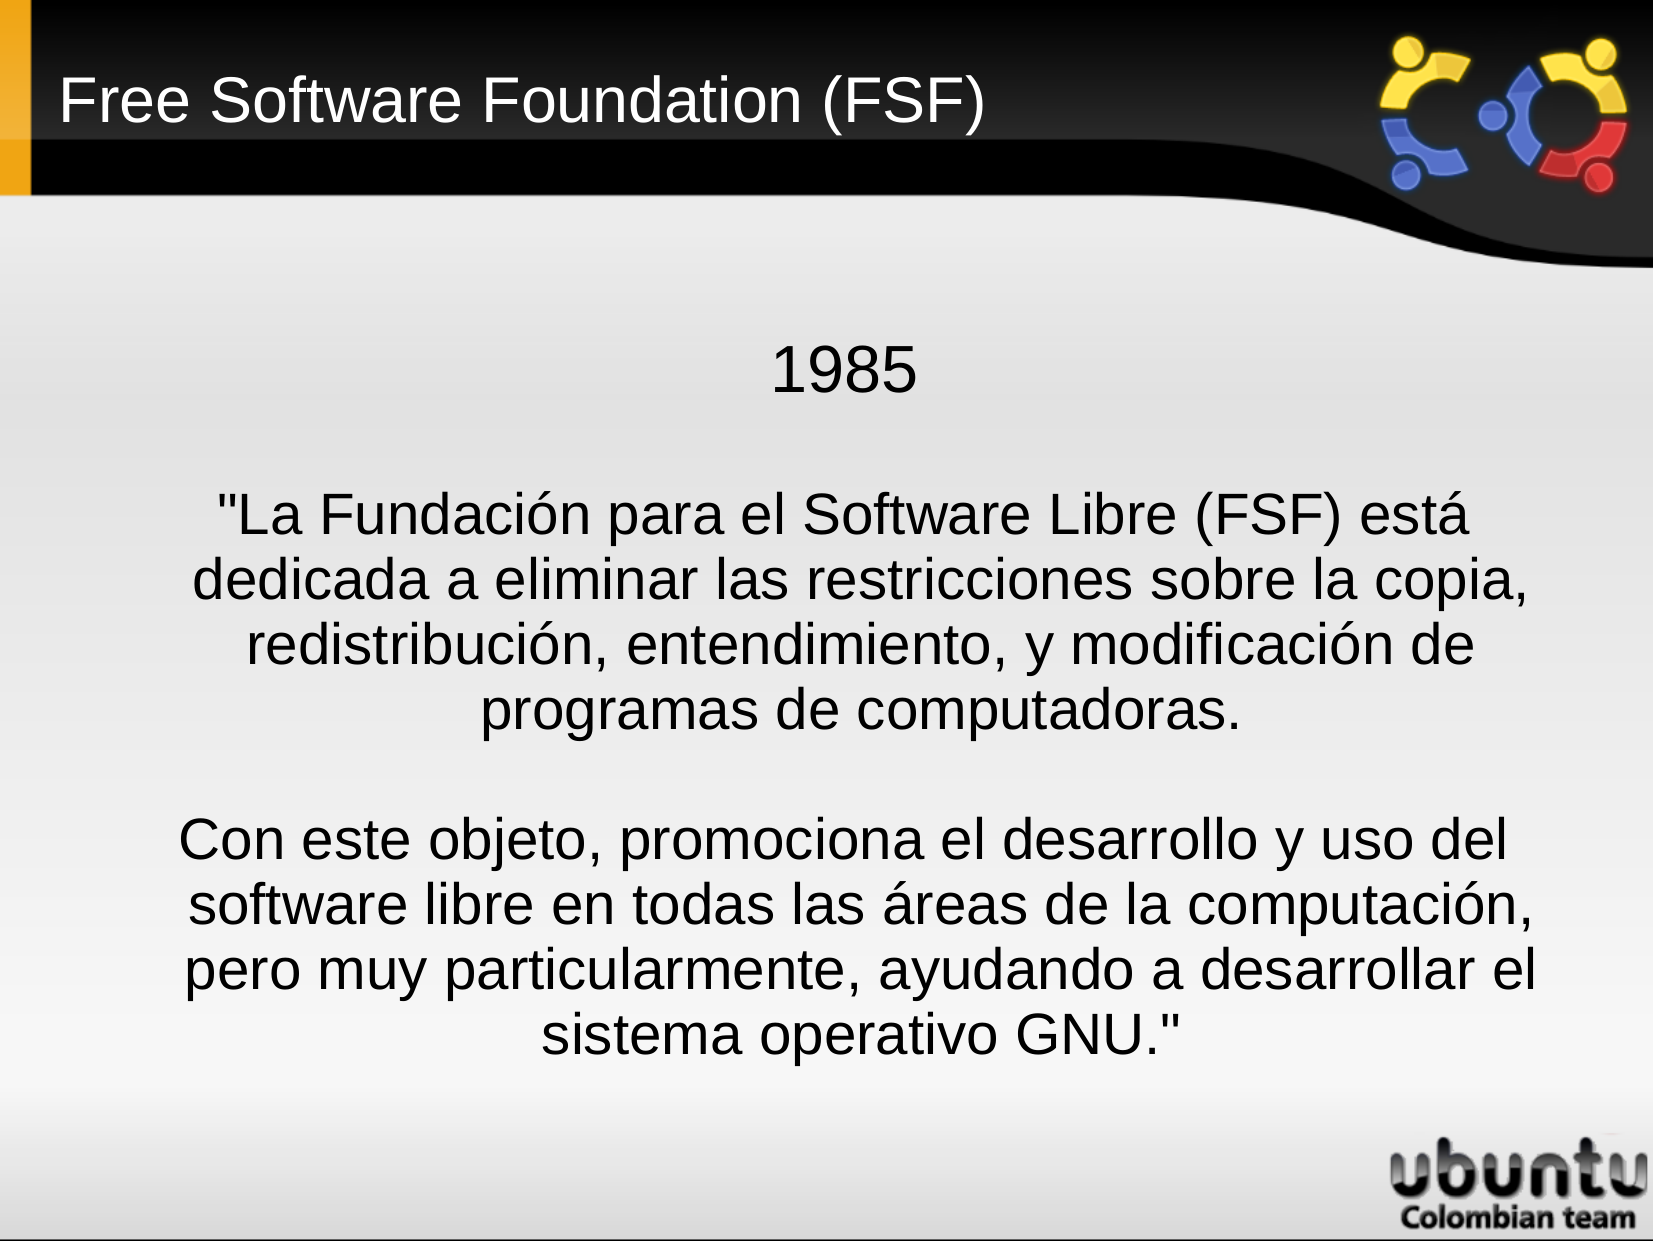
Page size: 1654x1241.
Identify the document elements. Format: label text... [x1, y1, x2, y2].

subtitle 1985 "La Fundación para el Software Libre (FSF) está dedicada a eliminar las restricciones sobre la copia, redistribución, entendimiento, y modificación de programas de computadoras. Con este objeto, promociona el desarrollo y uso del software libre en todas las áreas de la computación, pero muy particularmente, ayudando a desarrollar el sistema operativo GNU." [82, 297, 1571, 1102]
title Free Software Foundation (FSF) [59, 48, 1376, 153]
picture [0, 0, 1653, 1241]
